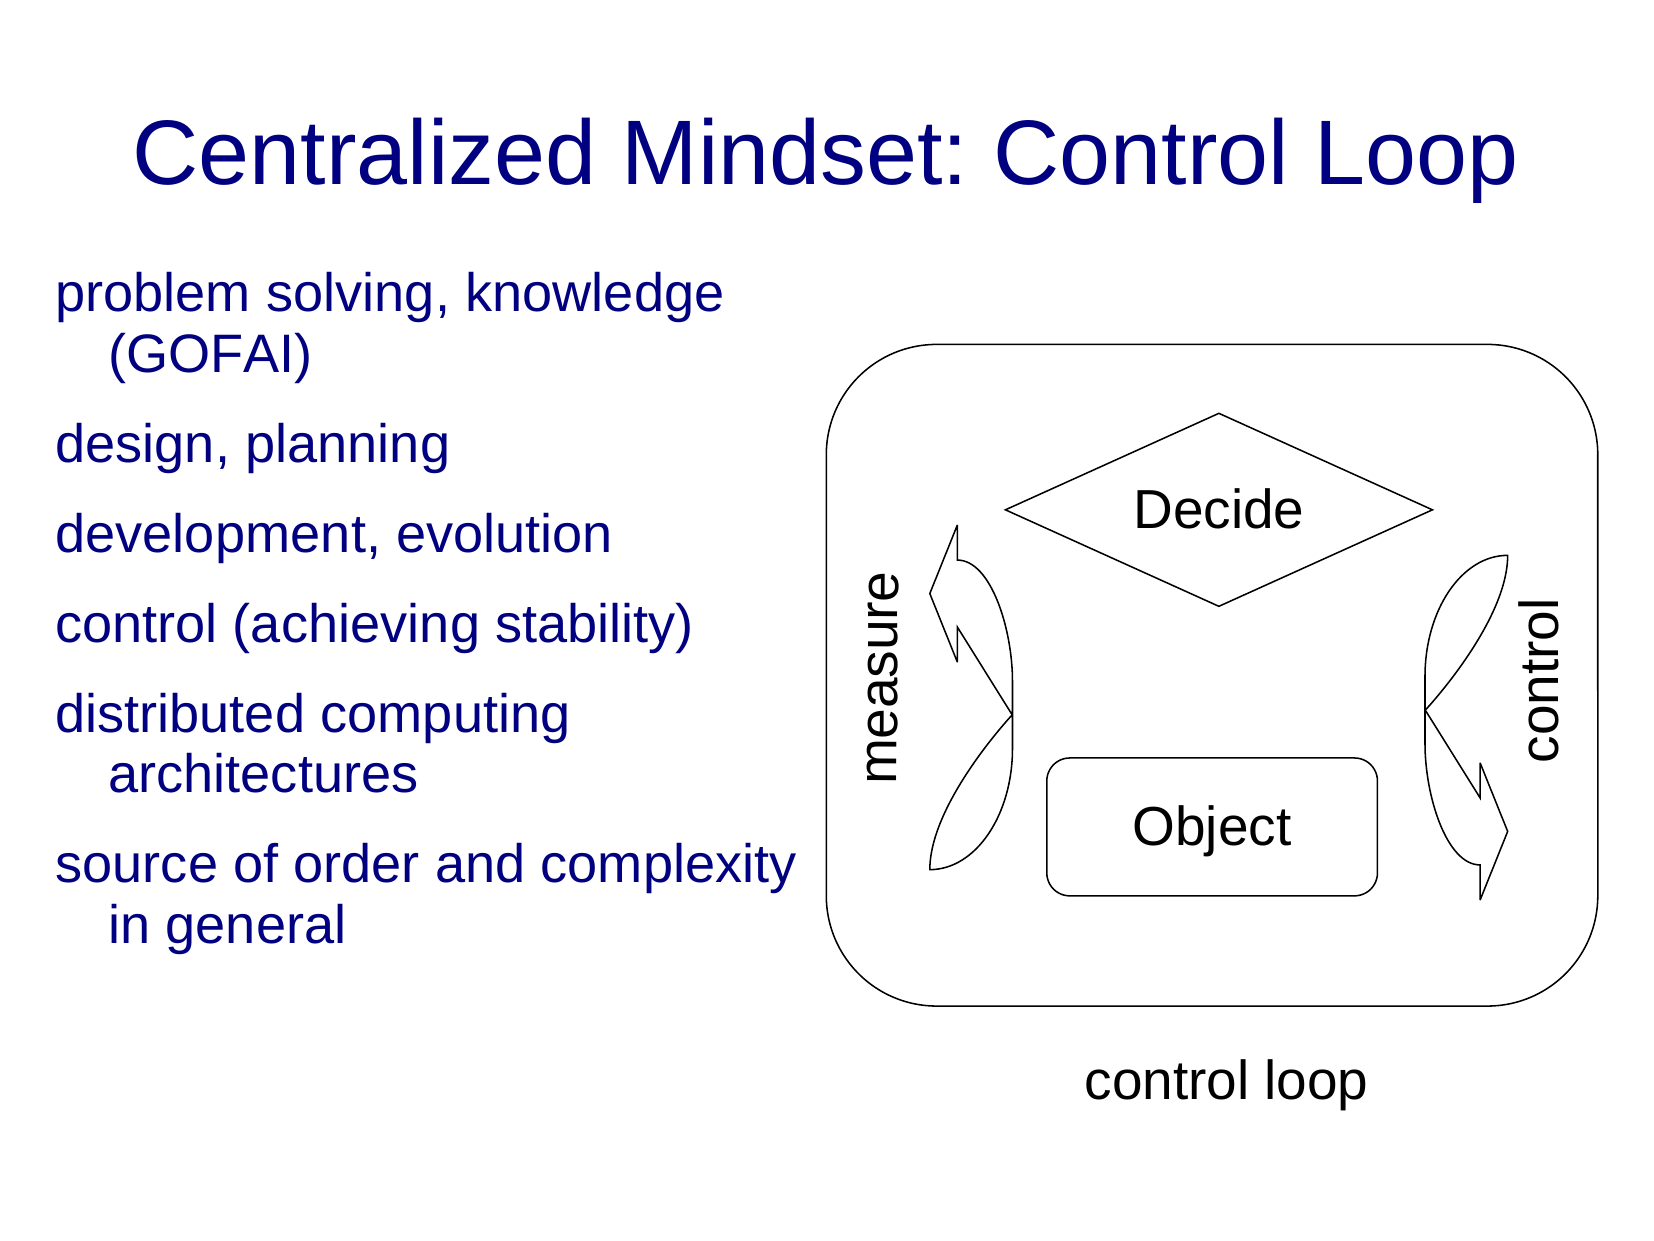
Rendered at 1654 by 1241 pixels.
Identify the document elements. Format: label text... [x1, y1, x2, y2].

text_box control loop [1069, 1041, 1384, 1119]
text_box measure [839, 555, 918, 800]
text_box Decide [1005, 413, 1433, 607]
text_box Object [1046, 757, 1378, 896]
text_box [826, 344, 1598, 1007]
title Centralized Mindset: Control Loop [82, 49, 1571, 257]
list problem solving, knowledge (GOFAI) design, planning development, evolution control (achieving stability) distributed computing architectures source of order and complexity in general [37, 262, 825, 1159]
text_box control [1501, 583, 1579, 778]
